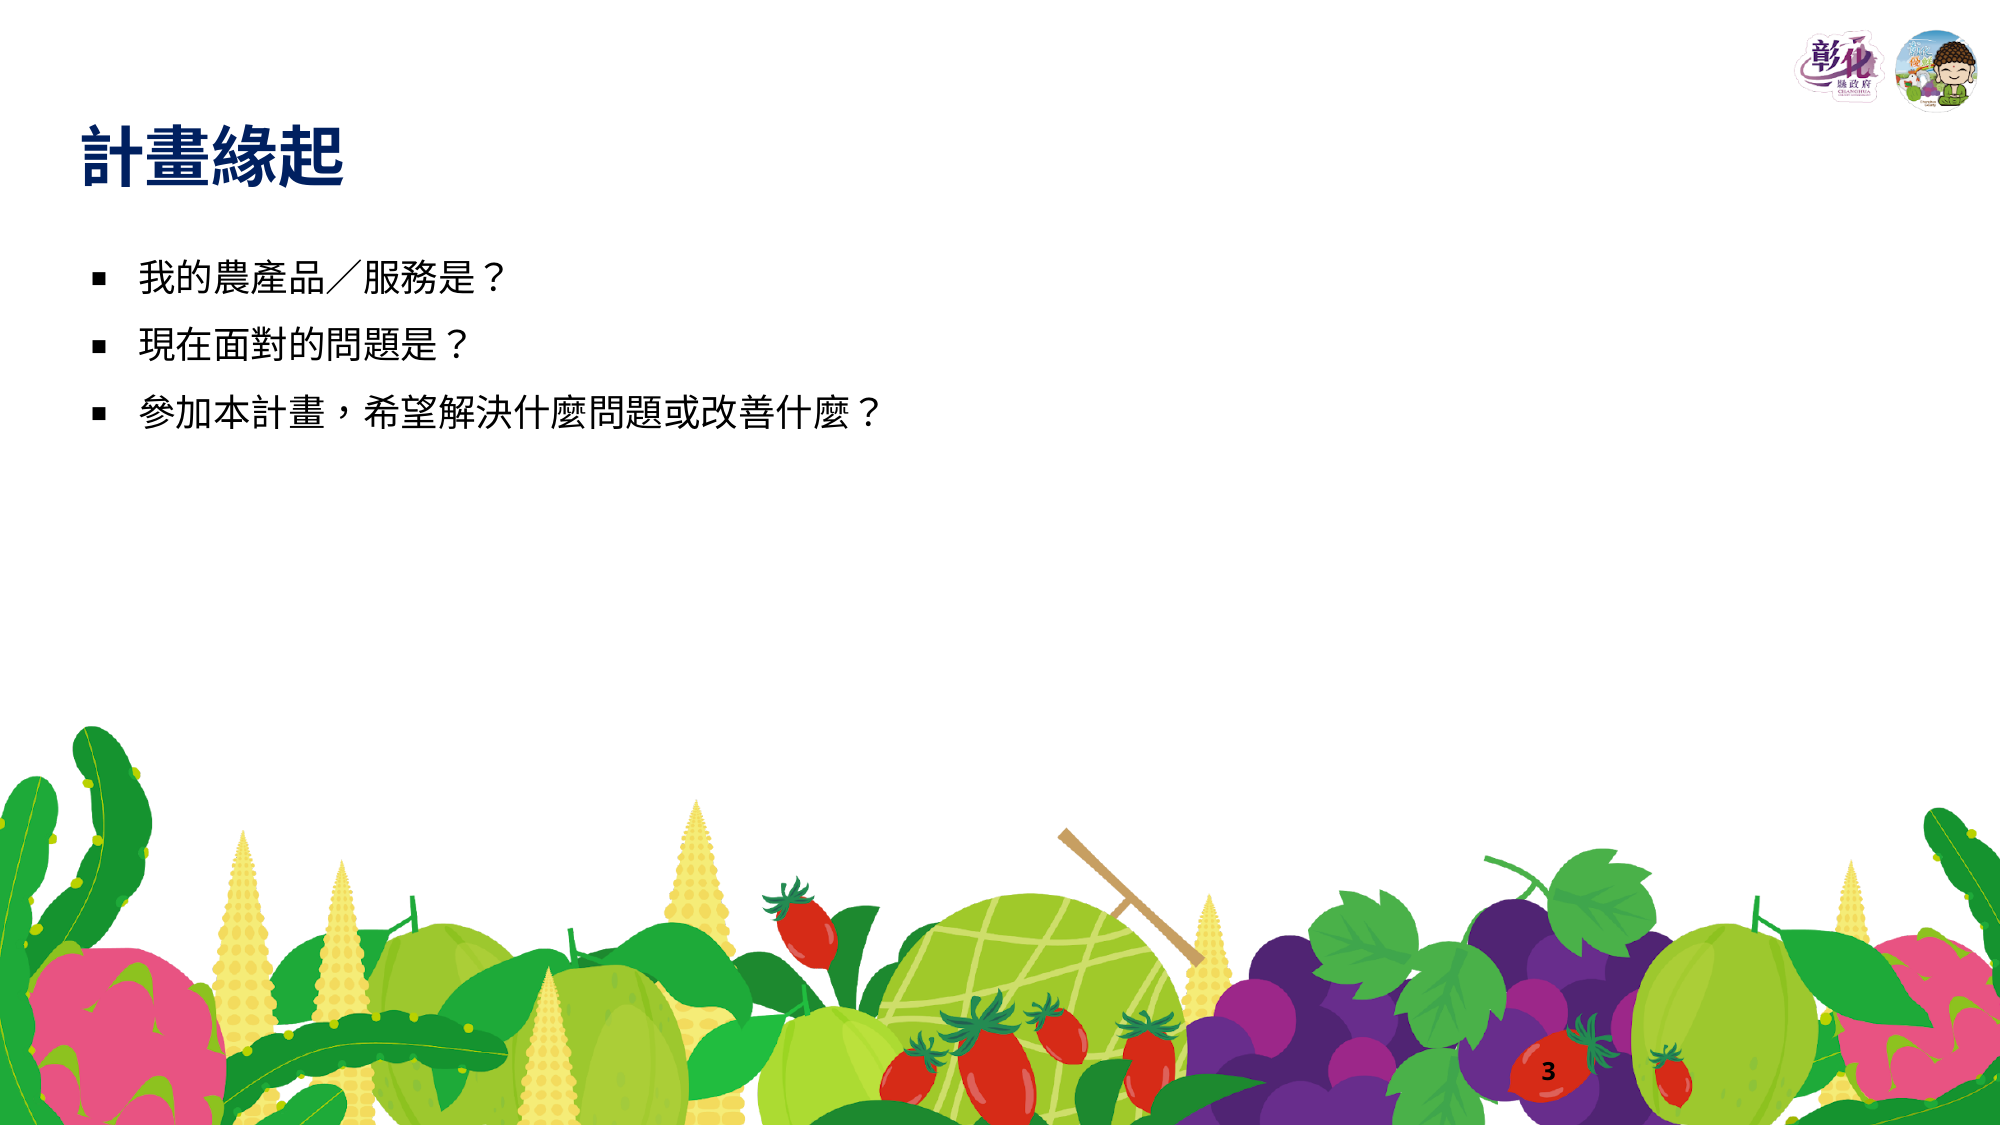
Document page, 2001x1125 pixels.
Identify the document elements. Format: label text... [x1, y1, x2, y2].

text_box ‹#› [1526, 1042, 1977, 1103]
text_box 我的農產品／服務是？ 現在面對的問題是？ 參加本計畫，希望解決什麼問題或改善什麼？ [76, 223, 1023, 444]
picture [0, 0, 2000, 1125]
text_box 計畫緣起 [63, 106, 1073, 203]
